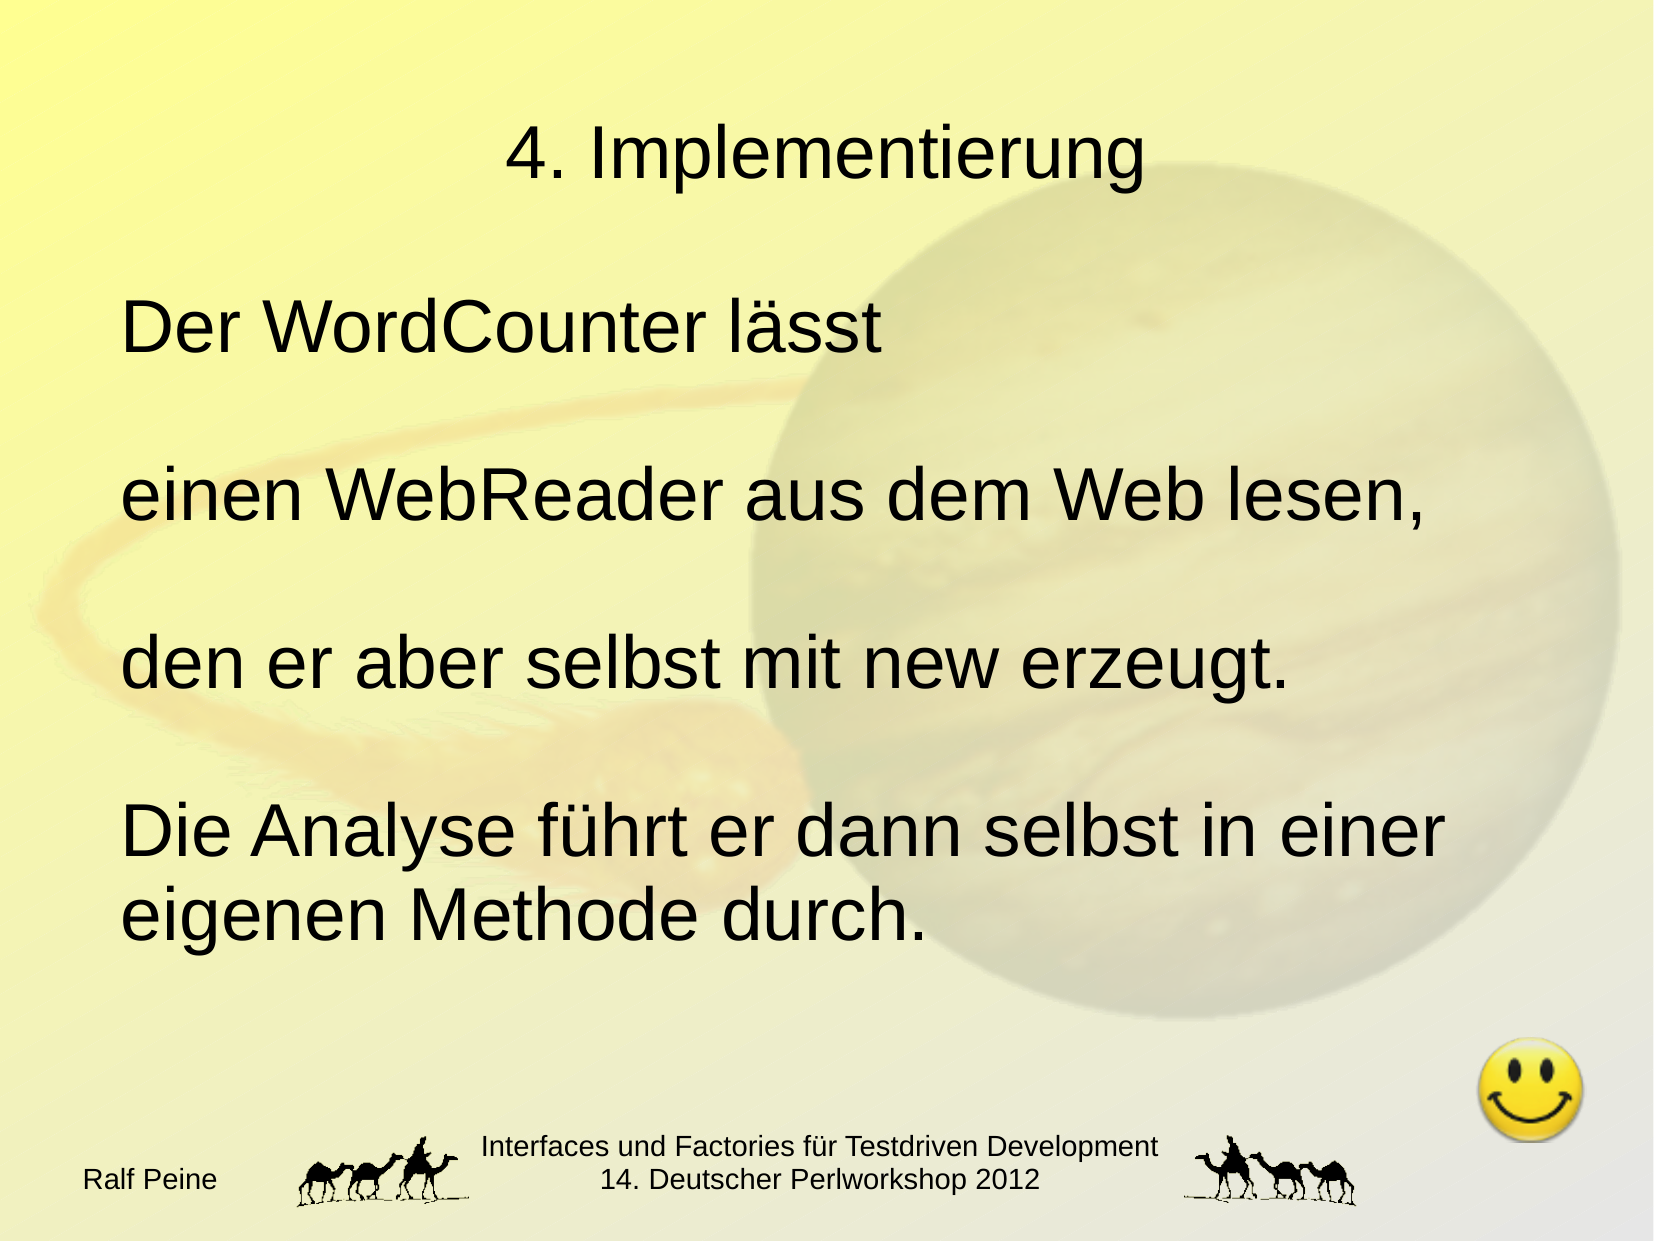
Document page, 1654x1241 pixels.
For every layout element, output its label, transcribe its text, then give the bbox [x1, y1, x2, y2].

text_box Der WordCounter lässt einen WebReader aus dem Web lesen, den er aber selbst mit new erzeugt. Die Analyse führt er dann selbst in einer eigenen Methode durch. [106, 277, 1498, 1102]
picture [291, 1134, 469, 1214]
picture [3, 138, 1654, 1143]
title 4. Implementierung [82, 49, 1571, 257]
picture [1184, 1133, 1362, 1213]
